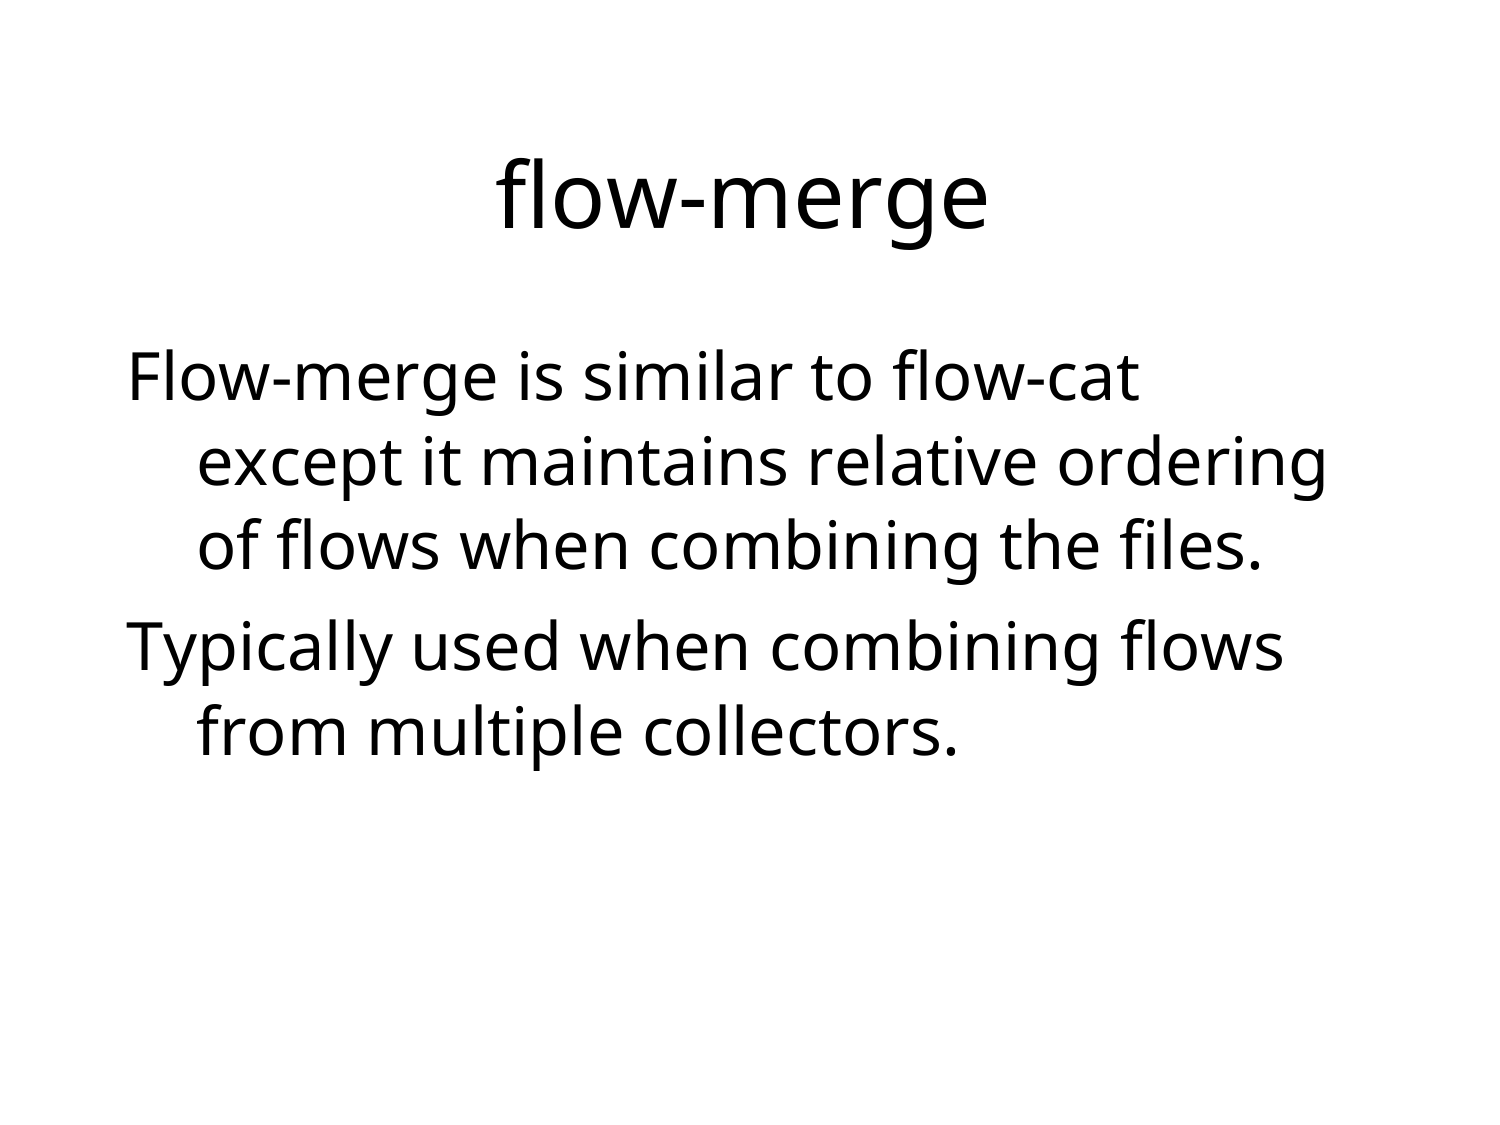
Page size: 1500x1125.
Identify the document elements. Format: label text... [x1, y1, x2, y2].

title flow-merge [112, 62, 1388, 324]
list Flow-merge is similar to flow-cat except it maintains relative ordering of flows when combining the files. Typically used when combining flows from multiple collectors. [112, 324, 1388, 1125]
